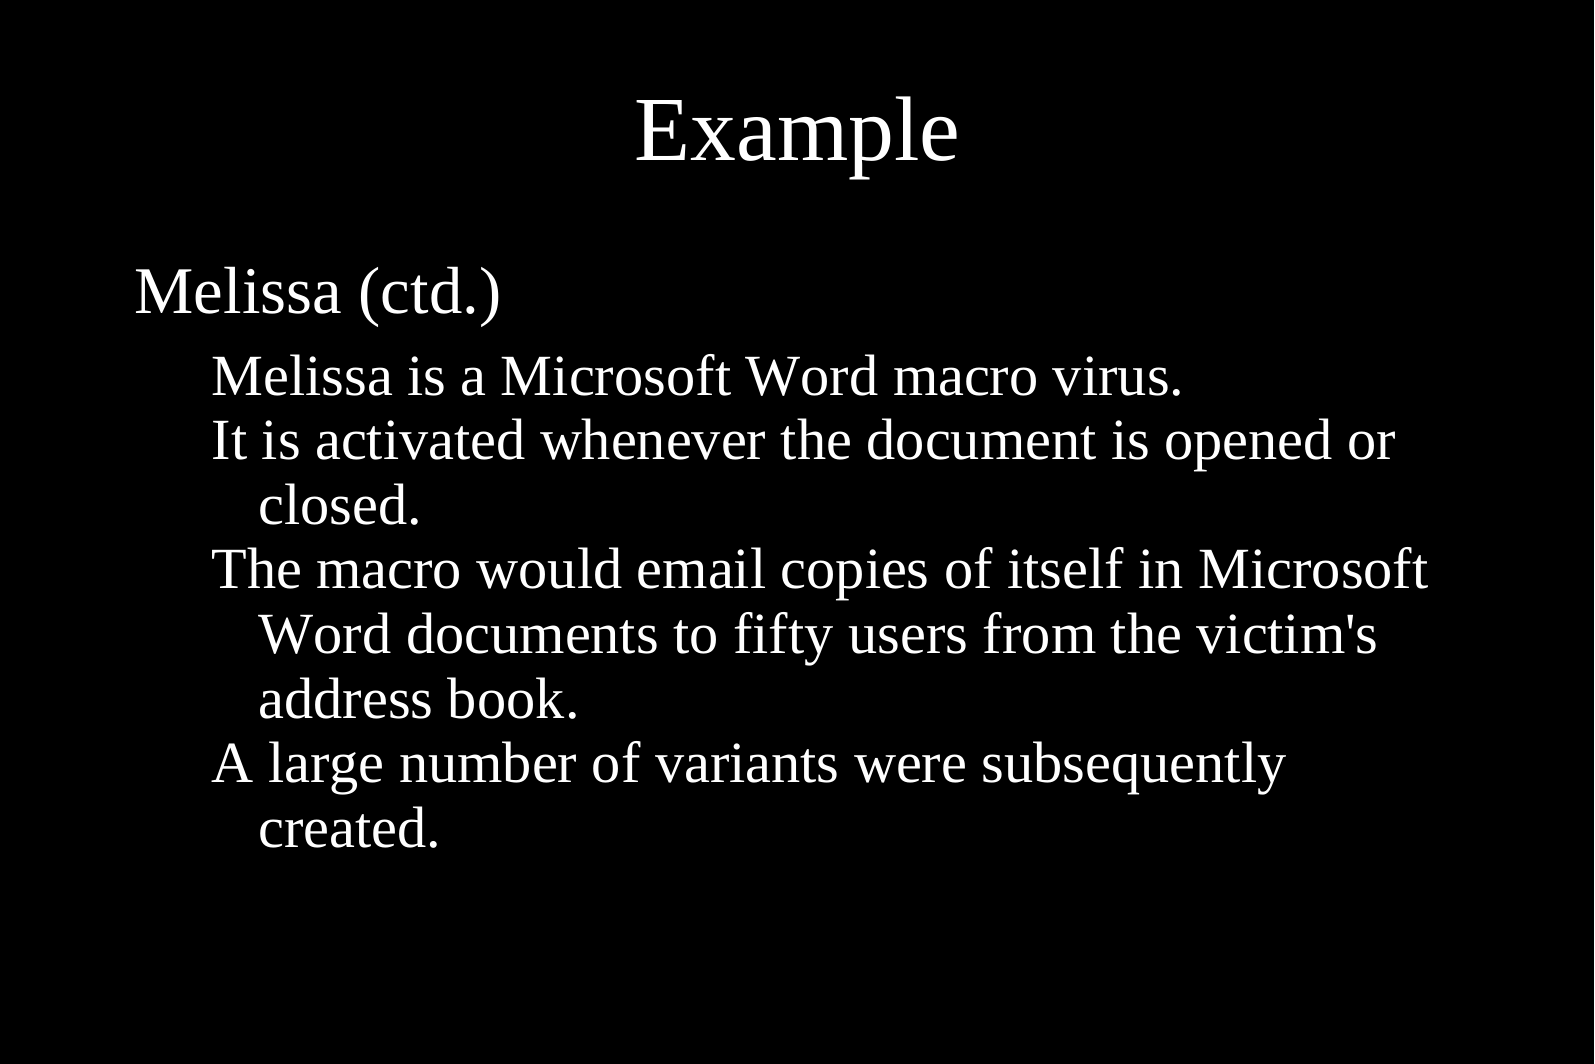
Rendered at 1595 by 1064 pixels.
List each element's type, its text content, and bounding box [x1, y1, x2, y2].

list Melissa (ctd.) Melissa is a Microsoft Word macro virus. It is activated whenever the document is opened or closed. The macro would email copies of itself in Microsoft Word documents to fifty users from the victim's address book. A large number of variants were subsequently created. [117, 254, 1479, 1064]
title Example [117, 40, 1479, 219]
